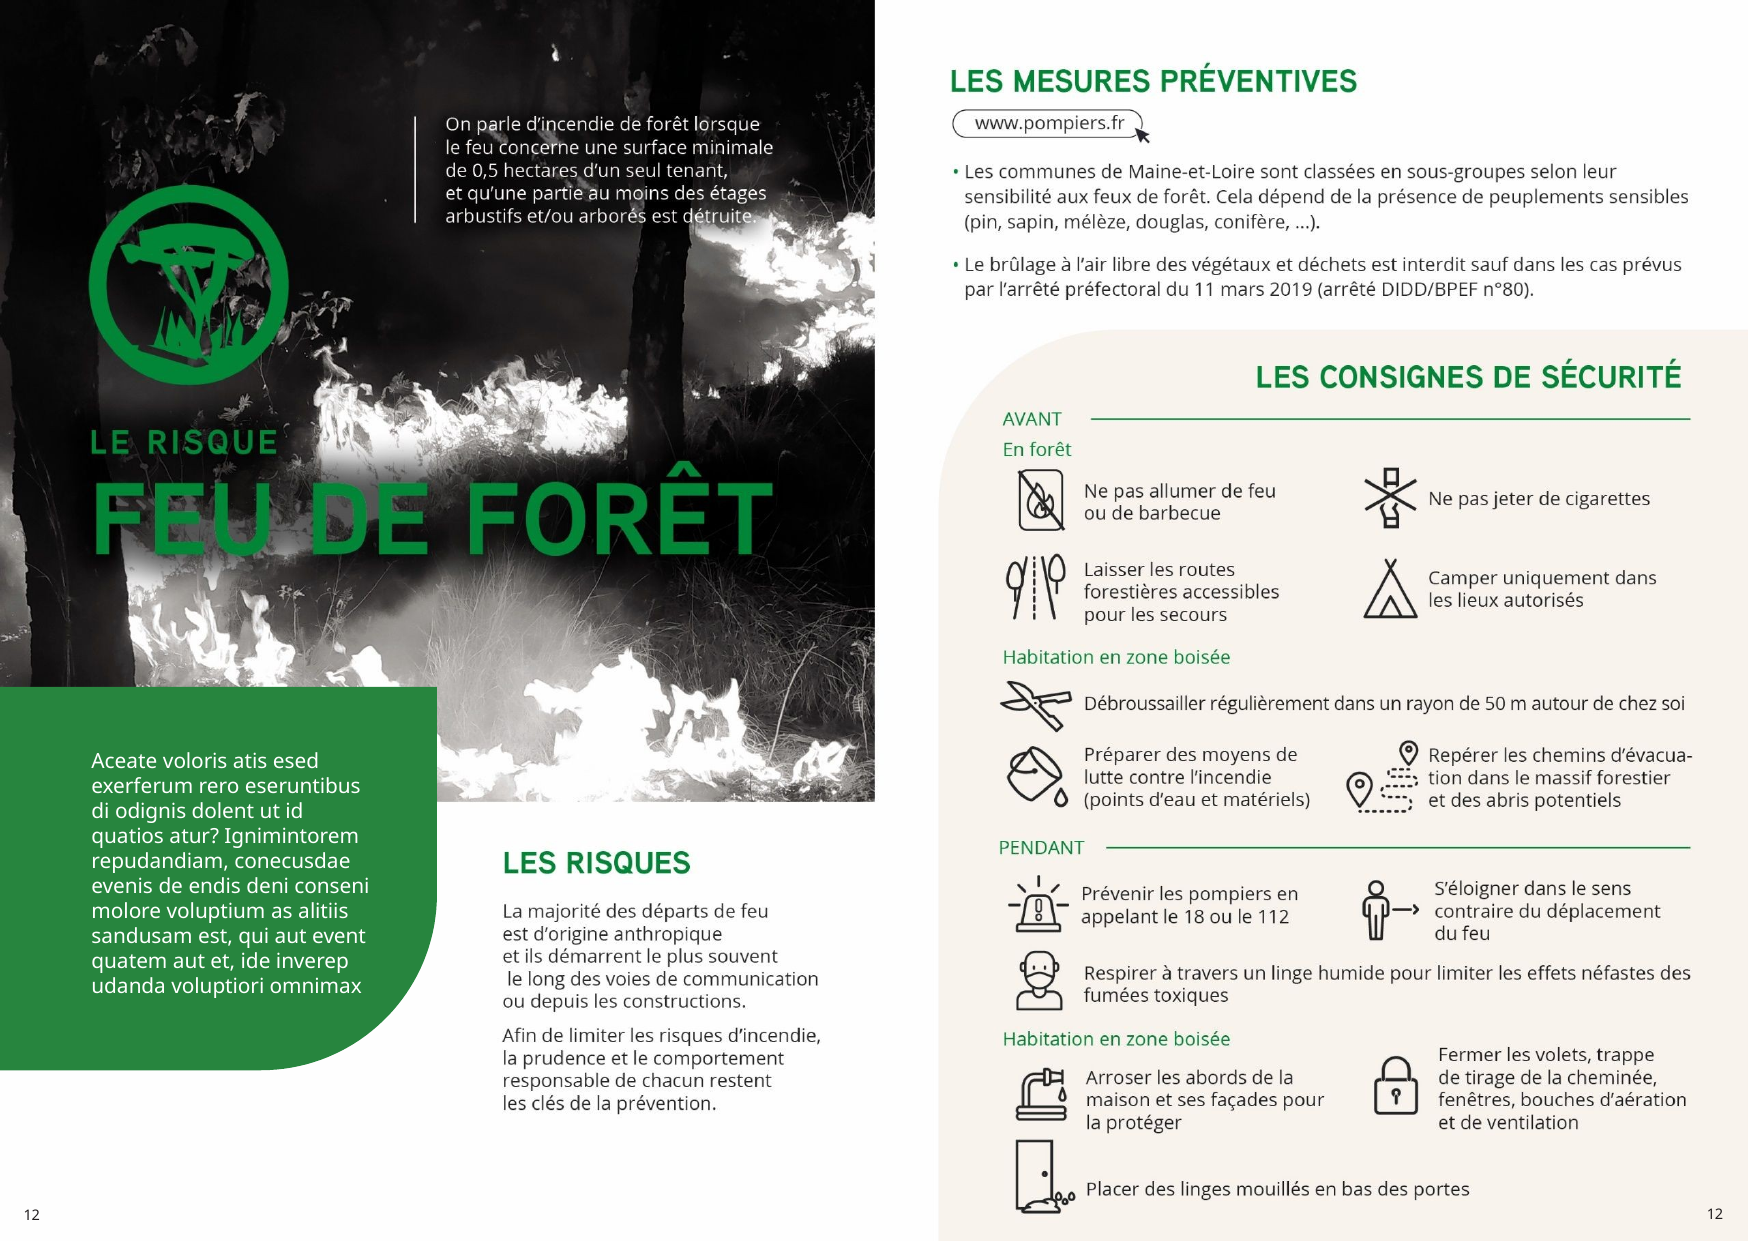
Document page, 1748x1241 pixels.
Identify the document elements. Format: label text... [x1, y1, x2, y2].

text_box Aceate voloris atis esed exerferum rero eseruntibus di odignis dolent ut id quatios atur? Ignimintorem repudandiam, conecusdae evenis de endis deni conseni molore voluptium as alitiis sandusam est, qui aut event quatem aut et, ide inverep udanda voluptiori omnimax [91, 745, 374, 998]
text_box [0, 686, 437, 1071]
text_box <numéro> [1691, 1204, 1724, 1225]
text_box <numéro> [17, 1205, 62, 1226]
picture [0, 0, 1748, 1241]
